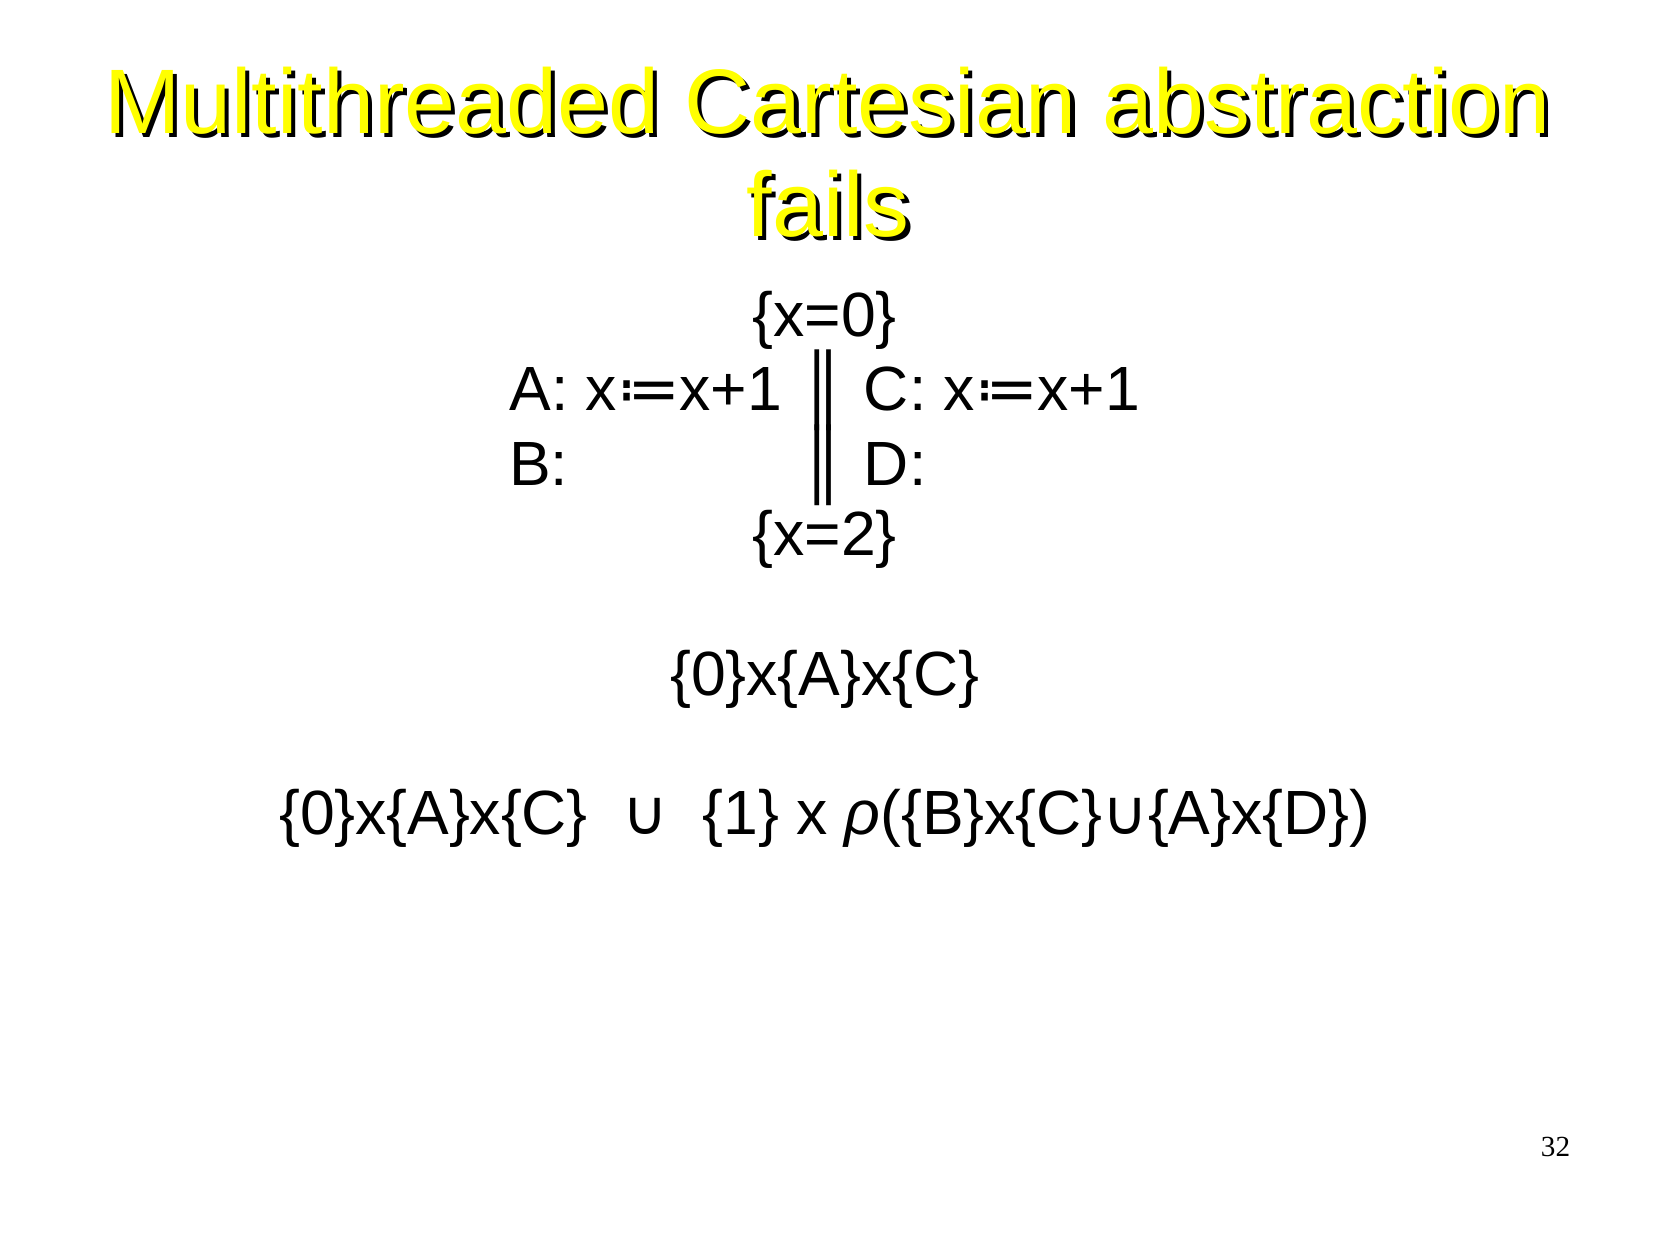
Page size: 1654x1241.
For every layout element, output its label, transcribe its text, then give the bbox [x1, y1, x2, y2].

subtitle {x=0} A: x≔x+1 ║ C: x≔x+1 B: ║ D: {x=2} {0}x{A}x{C} {0}x{A}x{C} ∪ {1} x ρ({B}x{C}∪{A}x{D}) [0, 262, 1650, 1215]
title Multithreaded Cartesian abstraction fails [41, 50, 1616, 256]
